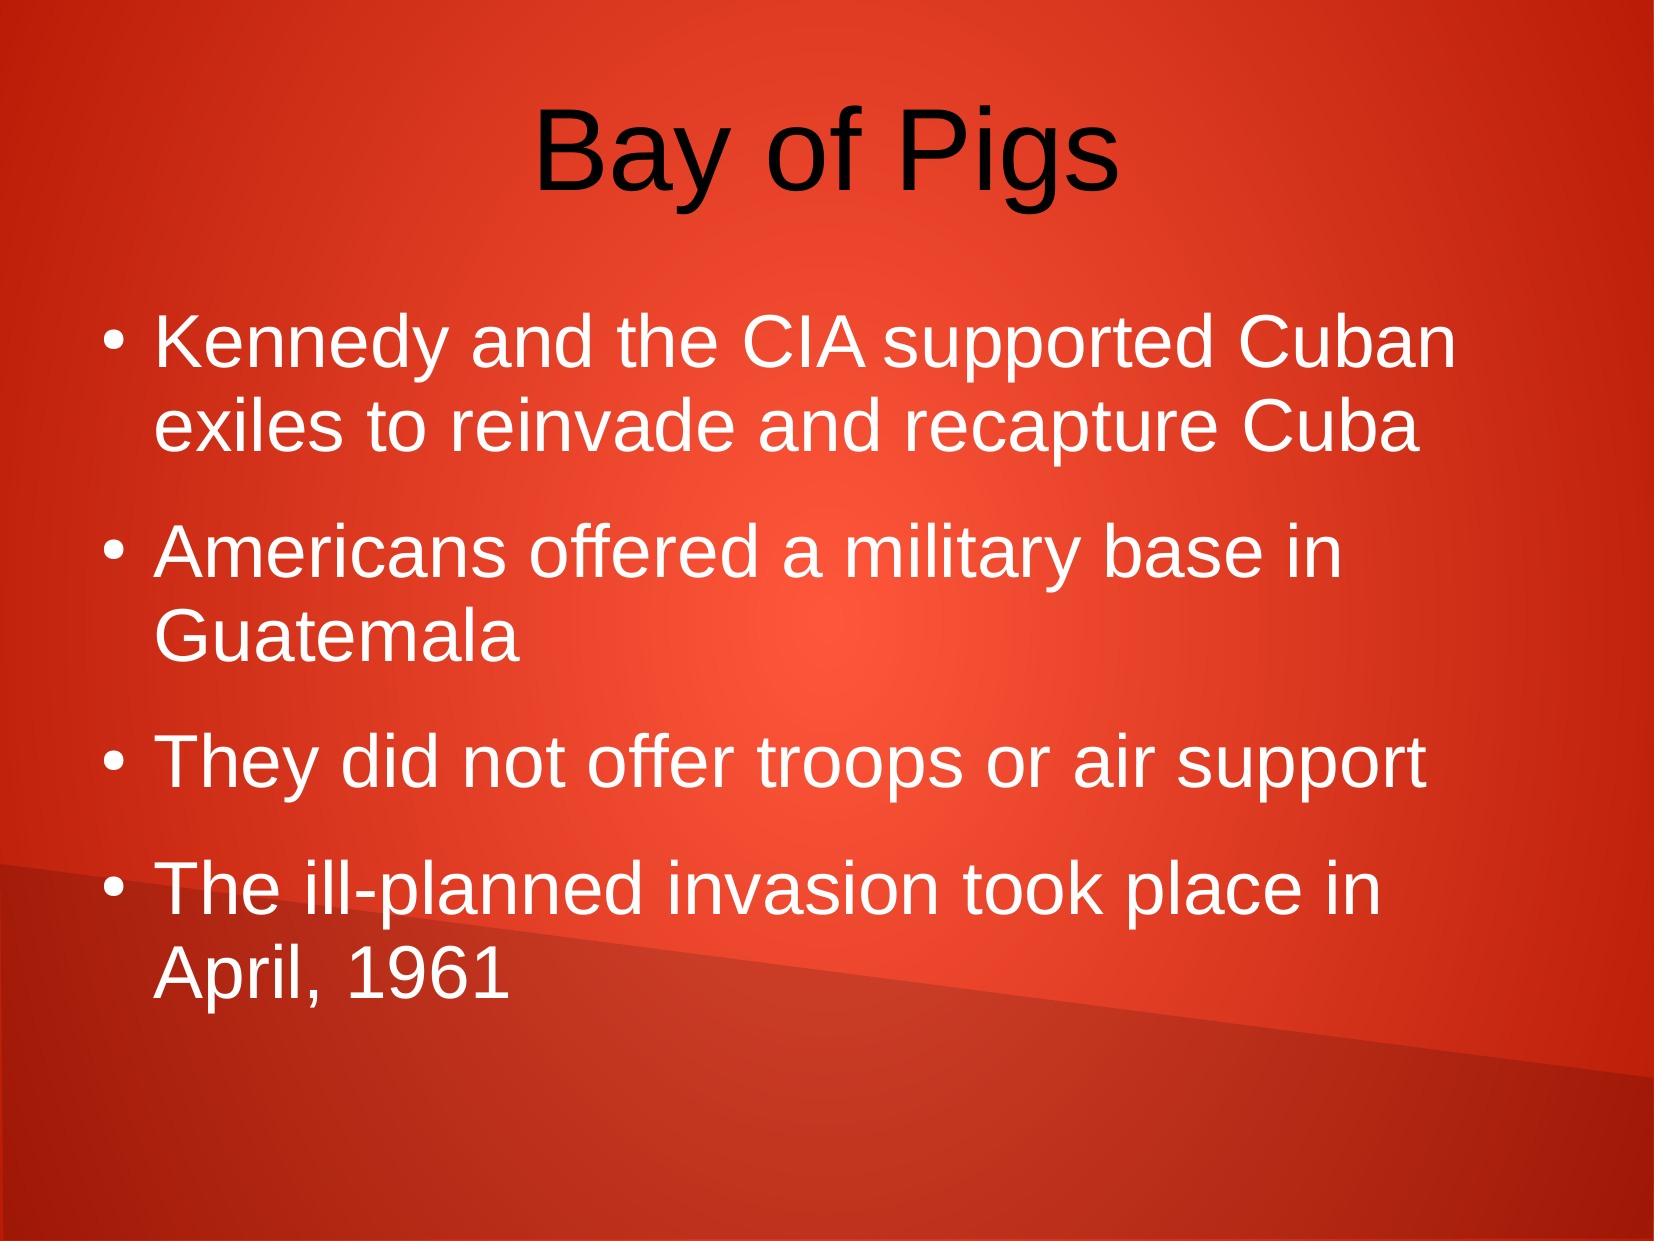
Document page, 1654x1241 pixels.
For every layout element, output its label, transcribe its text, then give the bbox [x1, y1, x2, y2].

list Kennedy and the CIA supported Cuban exiles to reinvade and recapture Cuba Americans offered a military base in Guatemala They did not offer troops or air support The ill-planned invasion took place in April, 1961 [82, 299, 1571, 1019]
title Bay of Pigs [82, 47, 1571, 252]
